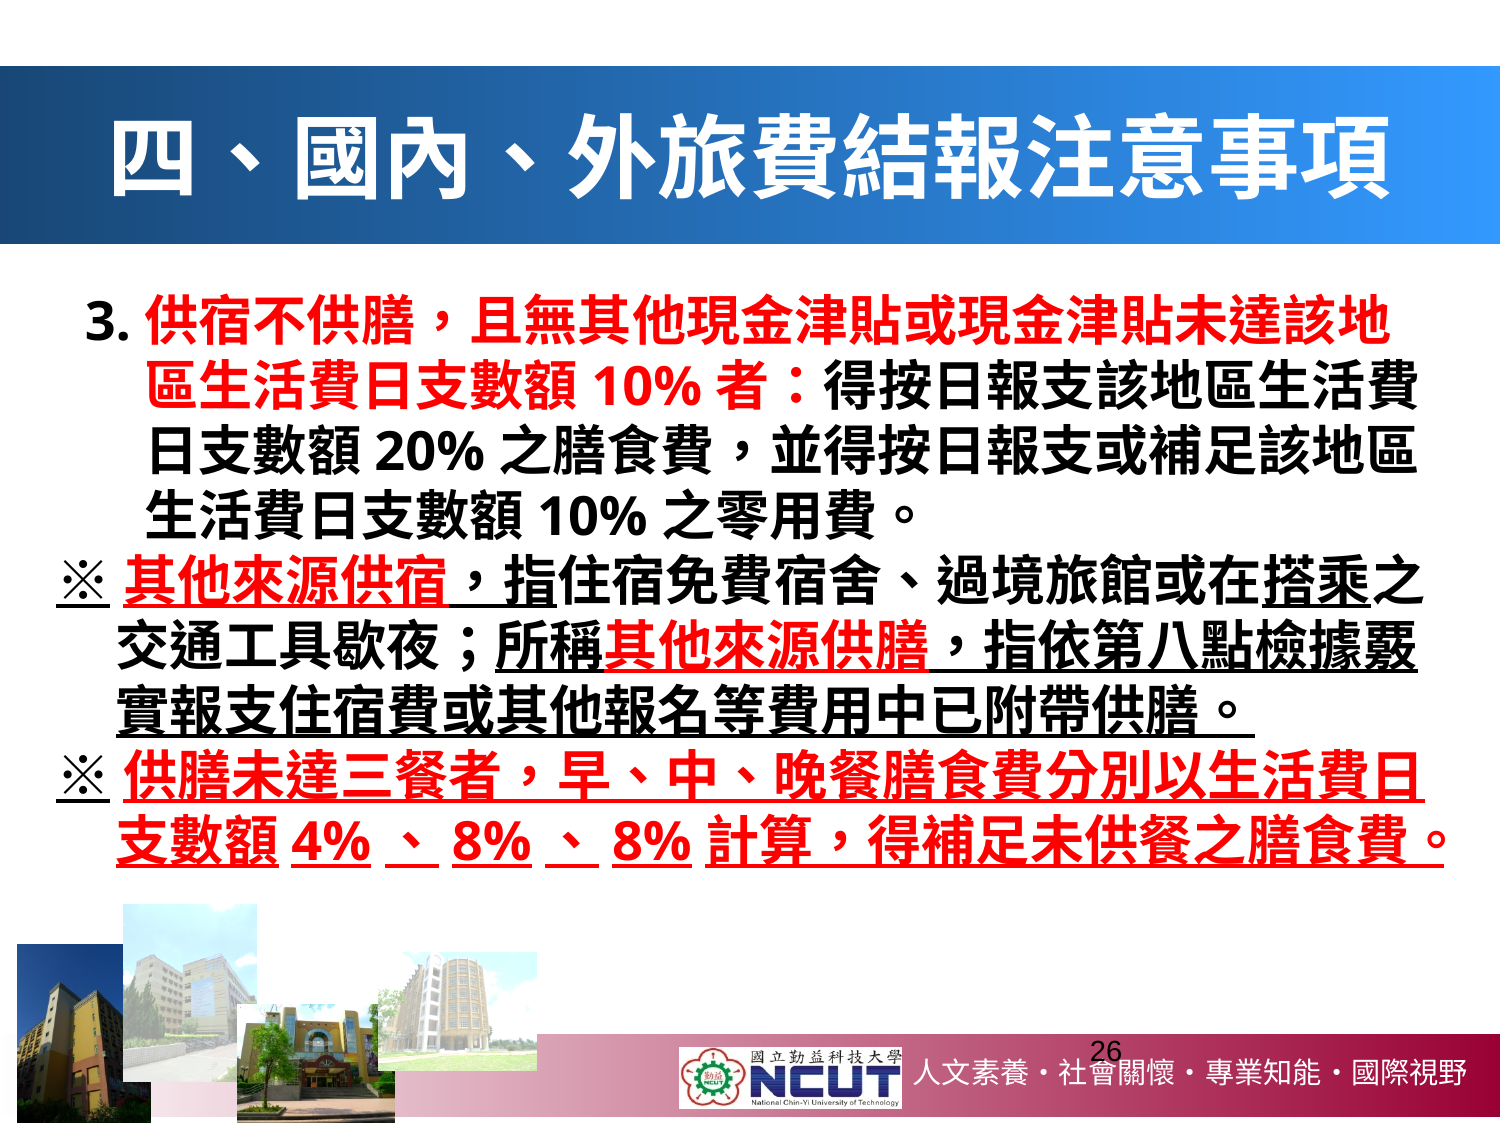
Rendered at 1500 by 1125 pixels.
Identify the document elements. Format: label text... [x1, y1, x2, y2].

text_box 3.供宿不供膳，且無其他現金津貼或現金津貼未達該地區生活費日支數額10%者：得按日報支該地區生活費日支數額20%之膳食費，並得按日報支或補足該地區生活費日支數額10%之零用費。 ※其他來源供宿，指住宿免費宿舍、過境旅館或在搭乘之交通工具歇夜；所稱其他來源供膳，指依第八點檢據覈實報支住宿費或其他報名等費用中已附帶供膳。 ※供膳未達三餐者，早、中、晚餐膳食費分別以生活費日支數額4%、8%、8%計算，得補足未供餐之膳食費。 [41, 279, 1459, 879]
title 四、國內、外旅費結報注意事項 [0, 66, 1500, 244]
text_box [1074, 1024, 1426, 1103]
